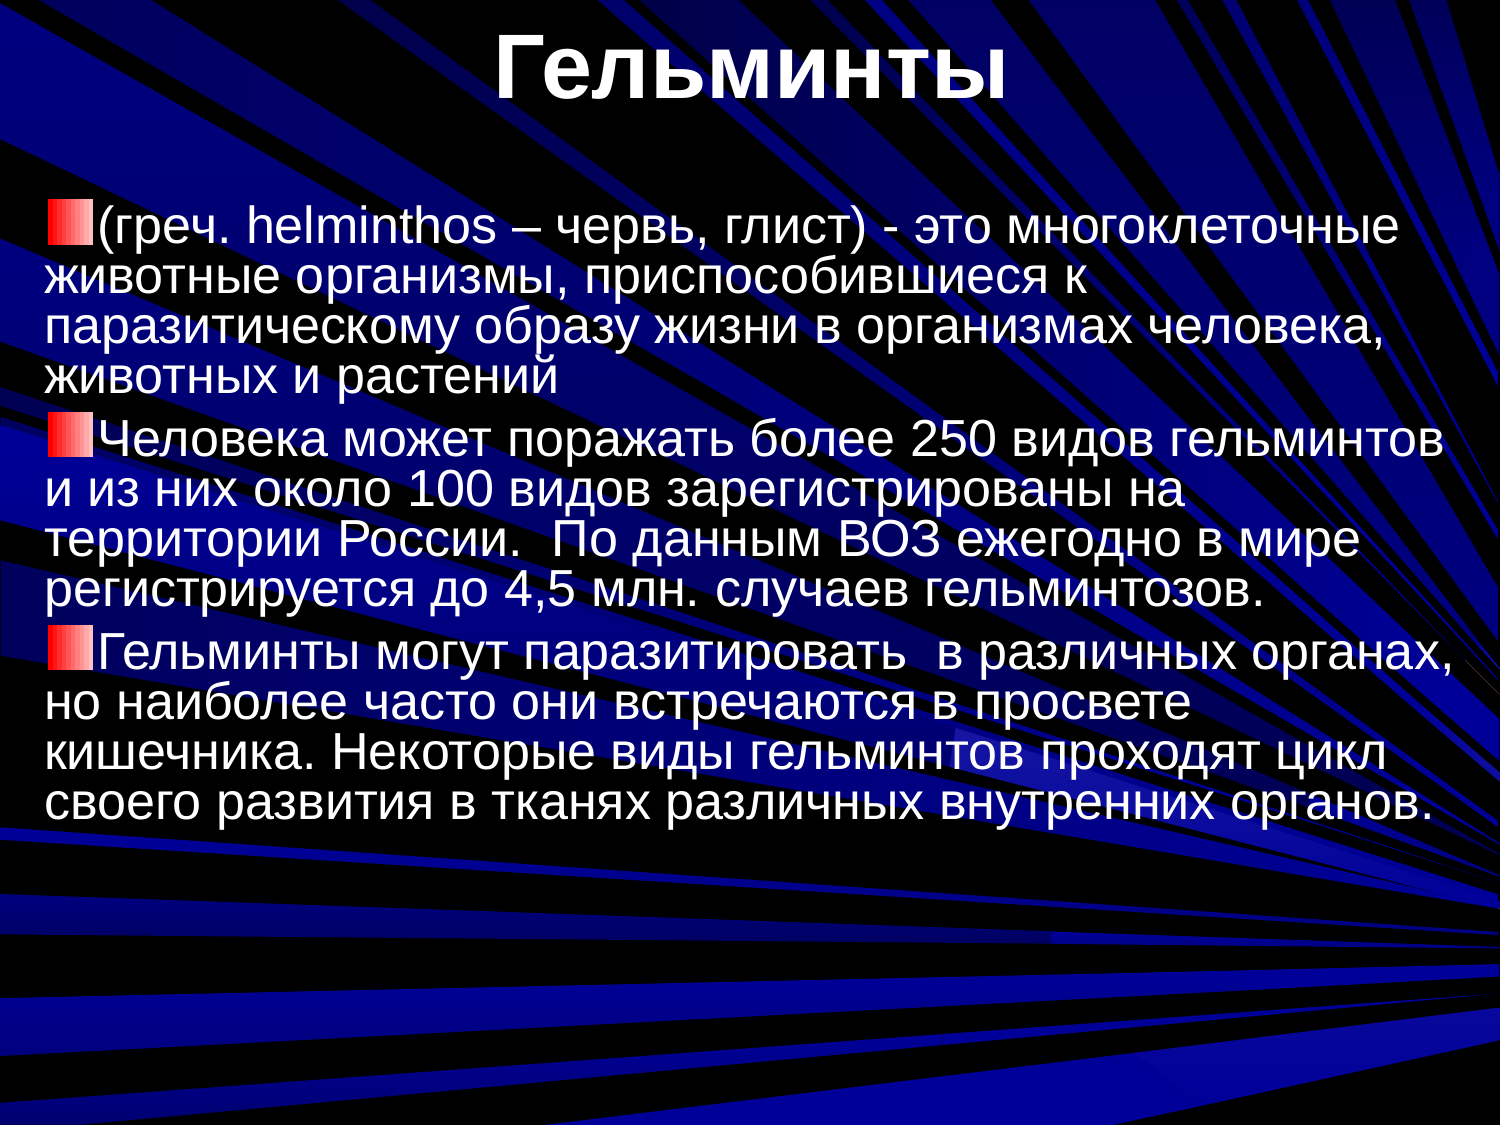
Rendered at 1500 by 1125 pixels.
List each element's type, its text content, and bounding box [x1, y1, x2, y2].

list (греч. helminthos – червь, глист) - это многоклеточные животные организмы, приспособившиеся к паразитическому образу жизни в организмах человека, животных и растений Человека может поражать более 250 видов гельминтов и из них около 100 видов зарегистрированы на территории России. По данным ВОЗ ежегодно в мире регистрируется до 4,5 млн. случаев гельминтозов. Гельминты могут паразитировать в различных органах, но наиболее часто они встречаются в просвете кишечника. Некоторые виды гельминтов проходят цикл своего развития в тканях различных внутренних органов. [29, 196, 1471, 1047]
title Гельминты [76, 0, 1427, 188]
